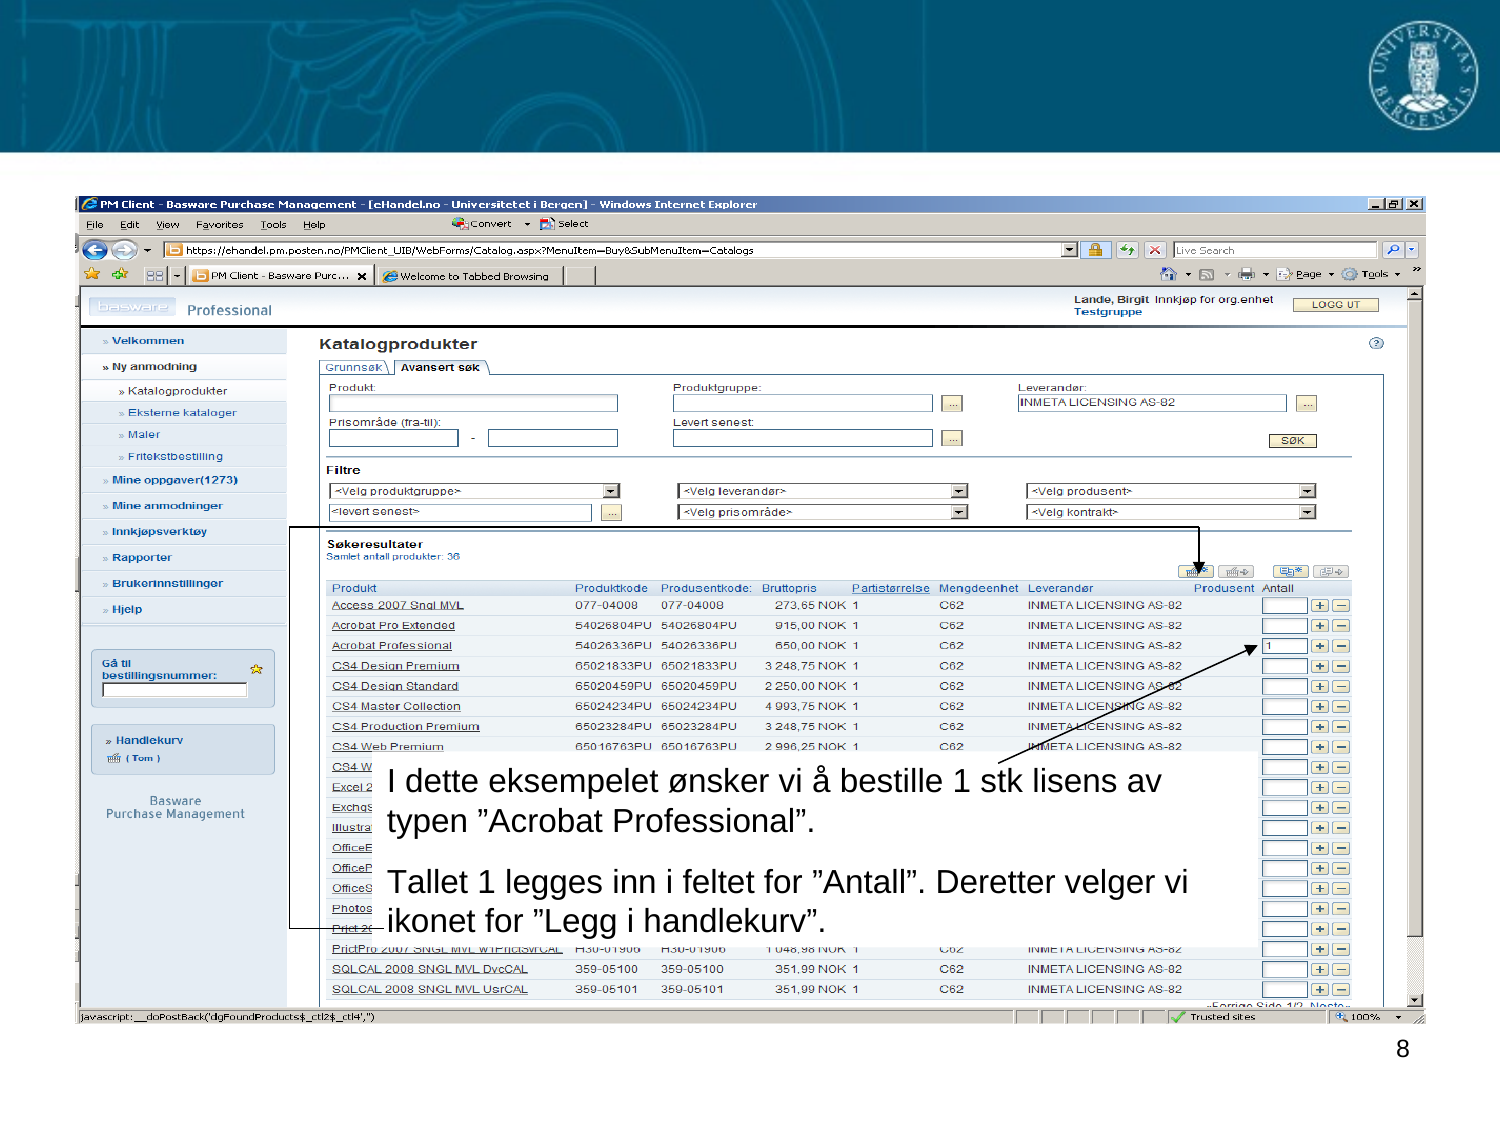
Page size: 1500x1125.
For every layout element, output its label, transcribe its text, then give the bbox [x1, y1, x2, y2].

text_box I dette eksempelet ønsker vi å bestille 1 stk lisens av typen ”Acrobat Professional”. Tallet 1 legges inn i feltet for ”Antall”. Deretter velger vi ikonet for ”Legg i handlekurv”. [372, 751, 1258, 948]
picture [0, 151, 1500, 1125]
text_box <number> [1074, 1024, 1426, 1103]
text_box [75, 196, 1426, 1024]
picture [1368, 21, 1478, 131]
